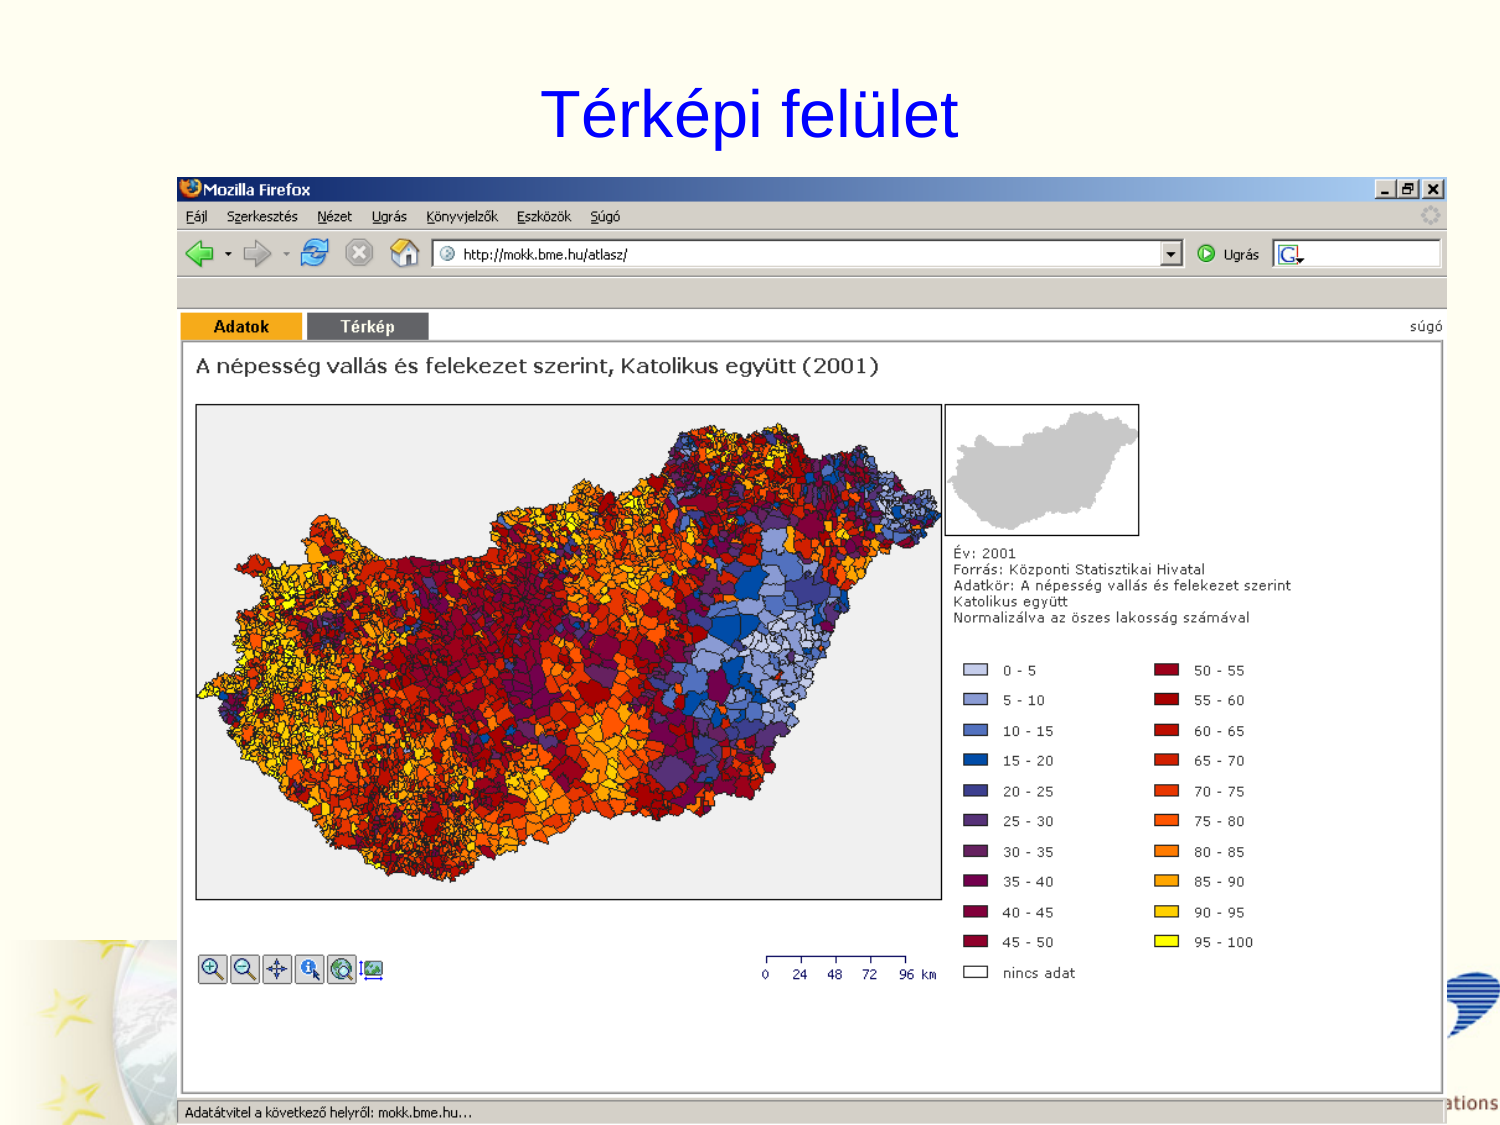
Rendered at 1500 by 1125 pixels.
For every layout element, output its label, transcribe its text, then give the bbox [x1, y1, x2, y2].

title Térképi felület [75, 28, 1425, 201]
picture [0, 177, 1500, 1125]
